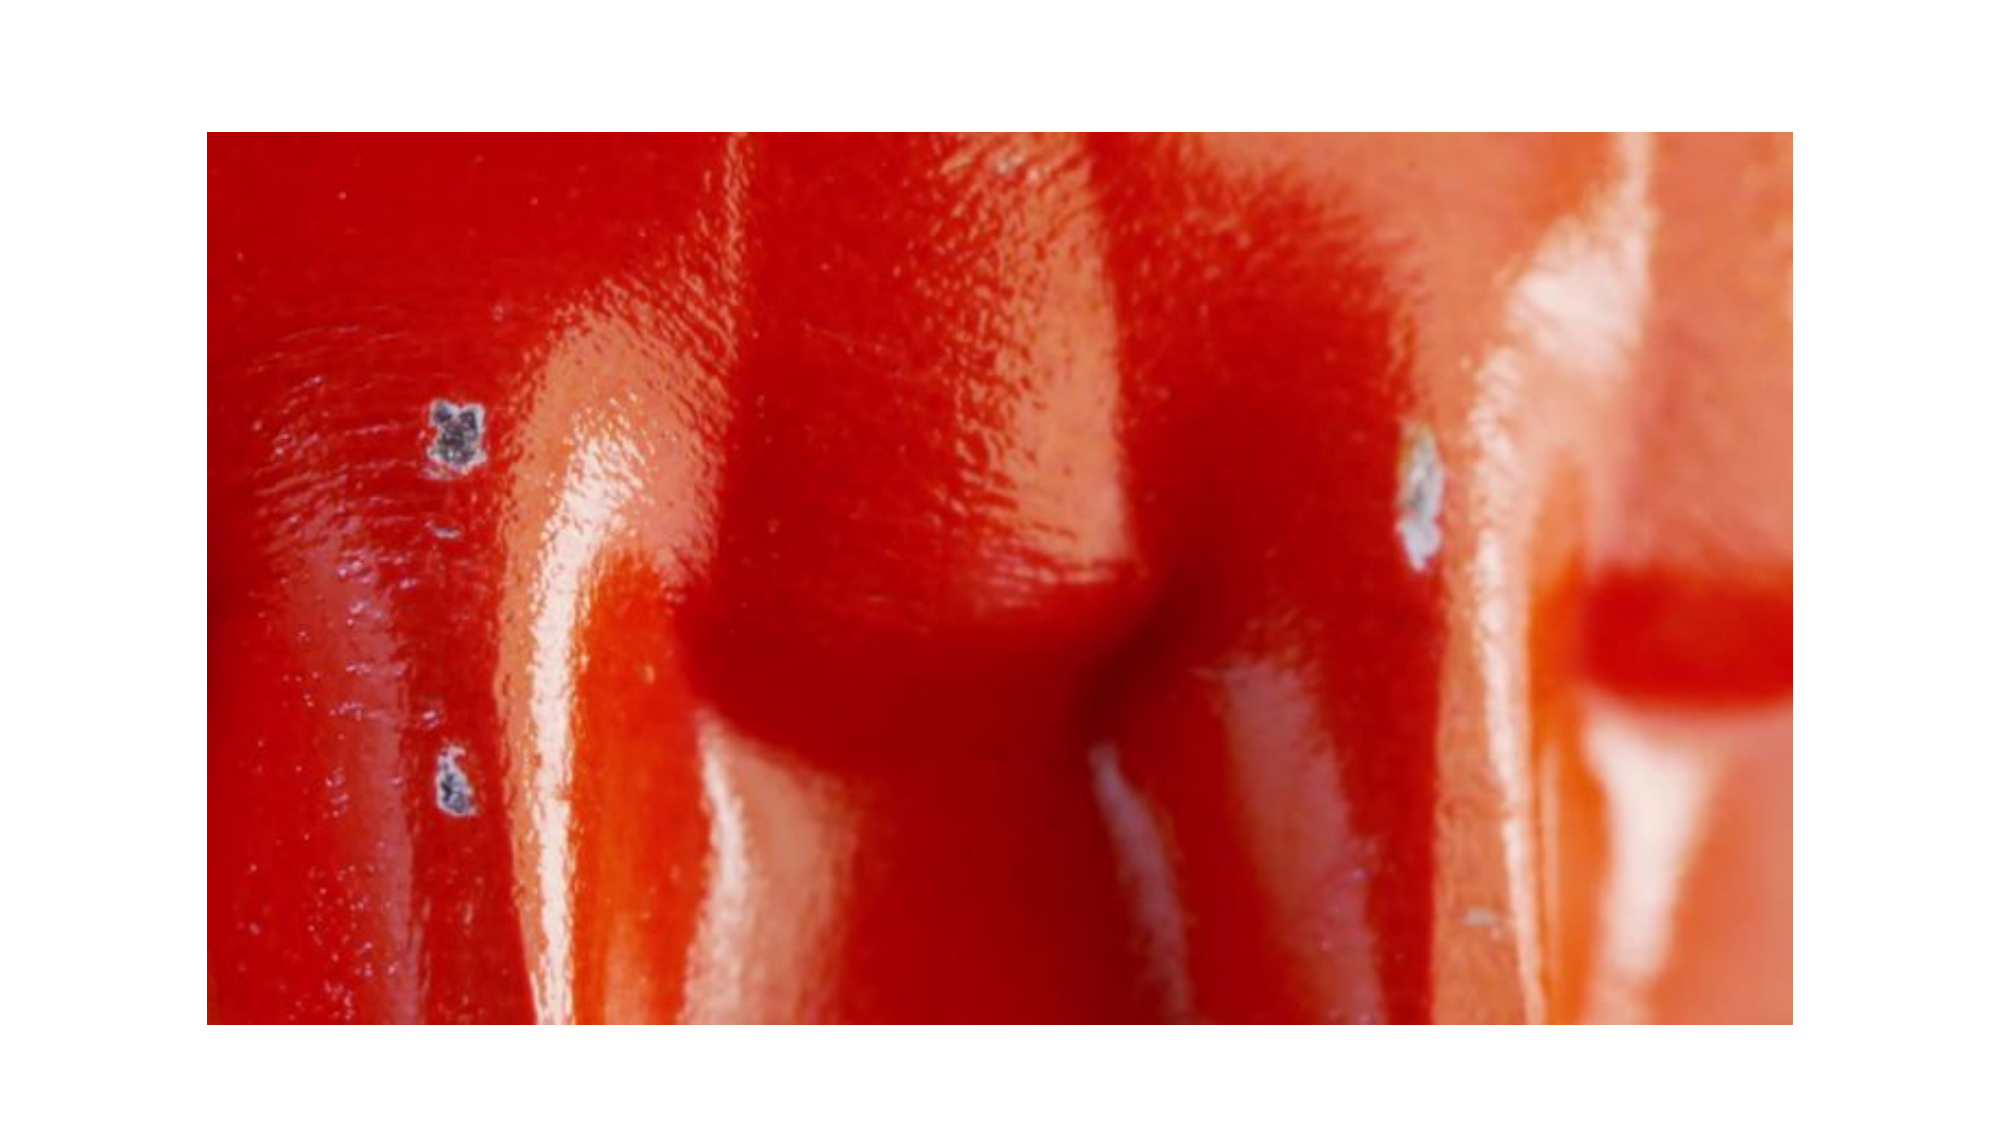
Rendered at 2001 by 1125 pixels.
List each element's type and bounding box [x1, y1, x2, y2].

picture [207, 132, 1793, 1025]
